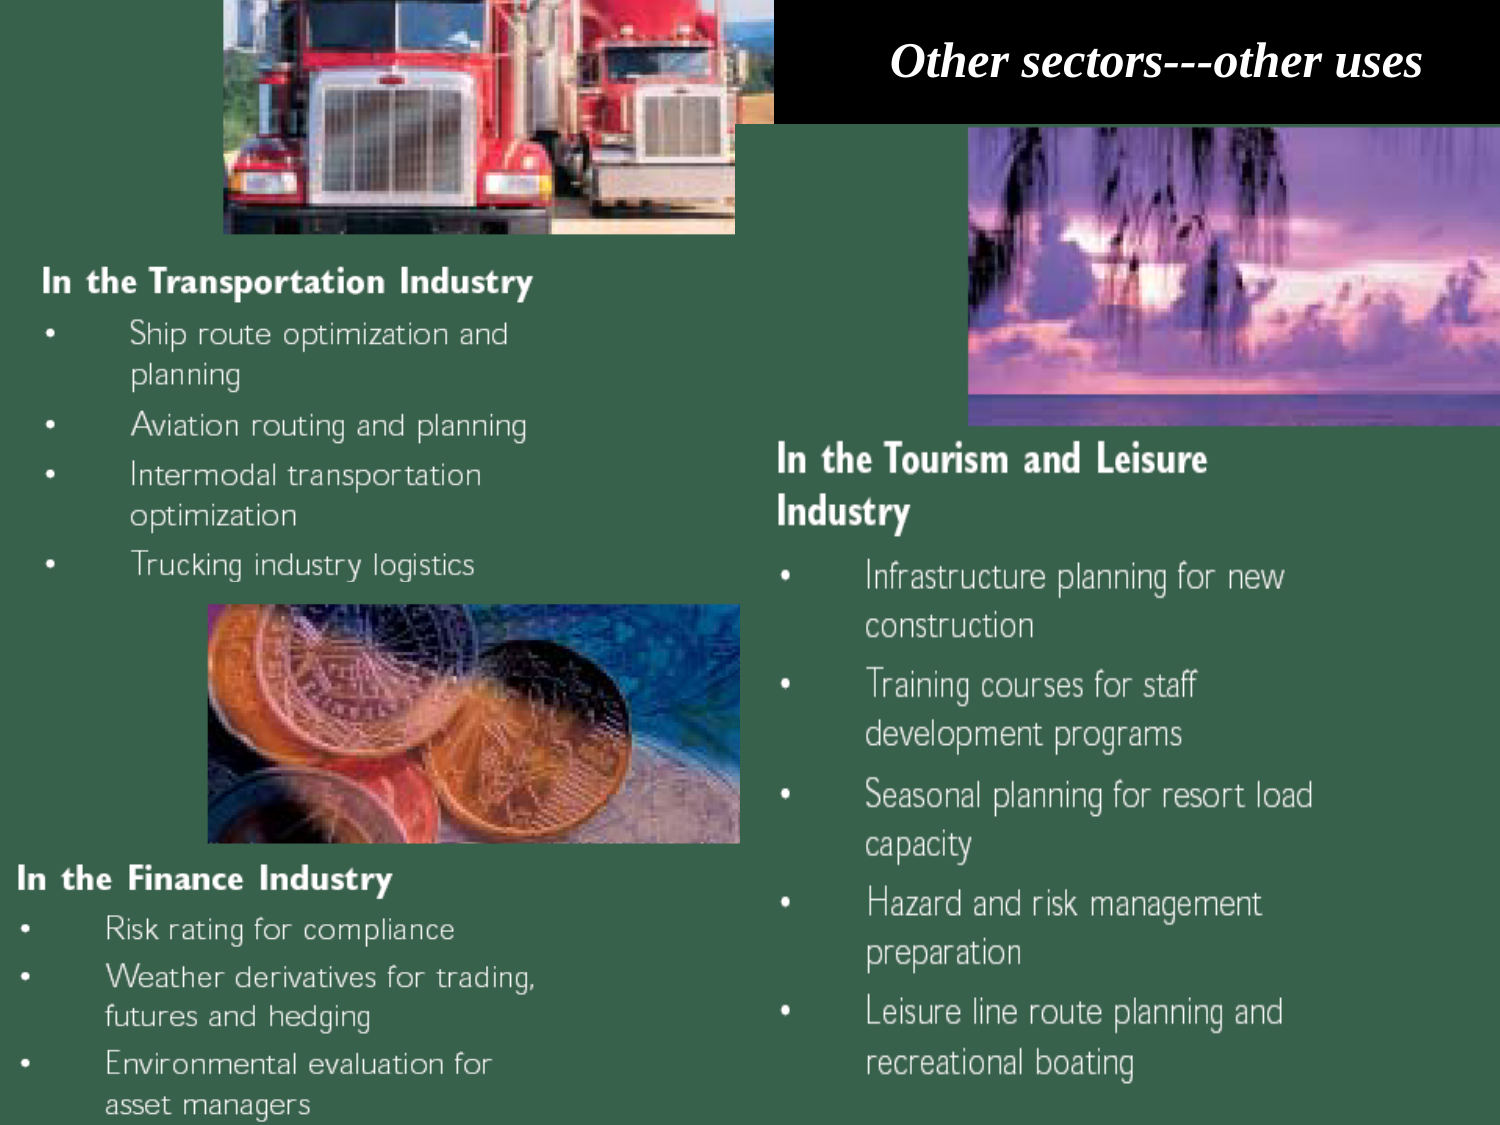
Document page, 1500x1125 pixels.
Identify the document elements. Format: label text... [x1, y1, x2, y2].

text_box Other sectors---other uses [875, 24, 1439, 96]
picture [0, 0, 1500, 1125]
